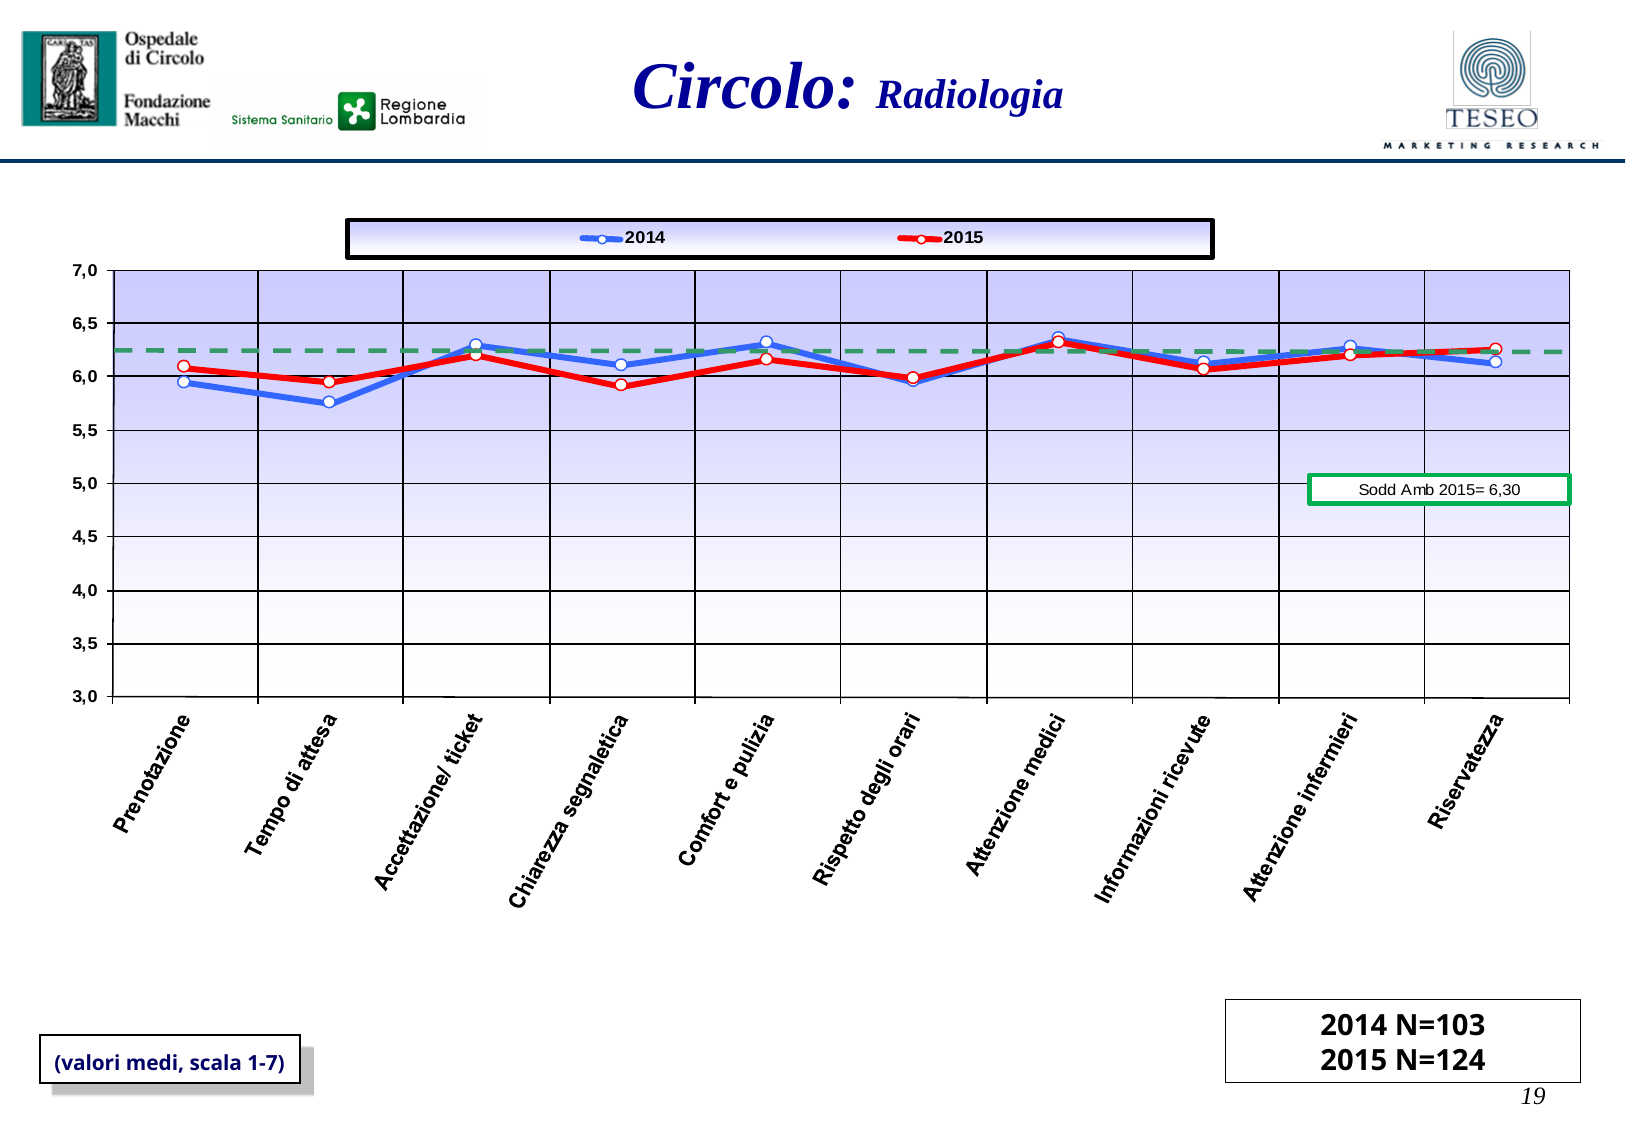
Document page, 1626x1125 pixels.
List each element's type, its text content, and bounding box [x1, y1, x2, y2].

picture [1381, 31, 1604, 149]
picture [21, 31, 483, 149]
text_box Circolo: Radiologia [304, 18, 1392, 144]
picture [0, 208, 1583, 1083]
